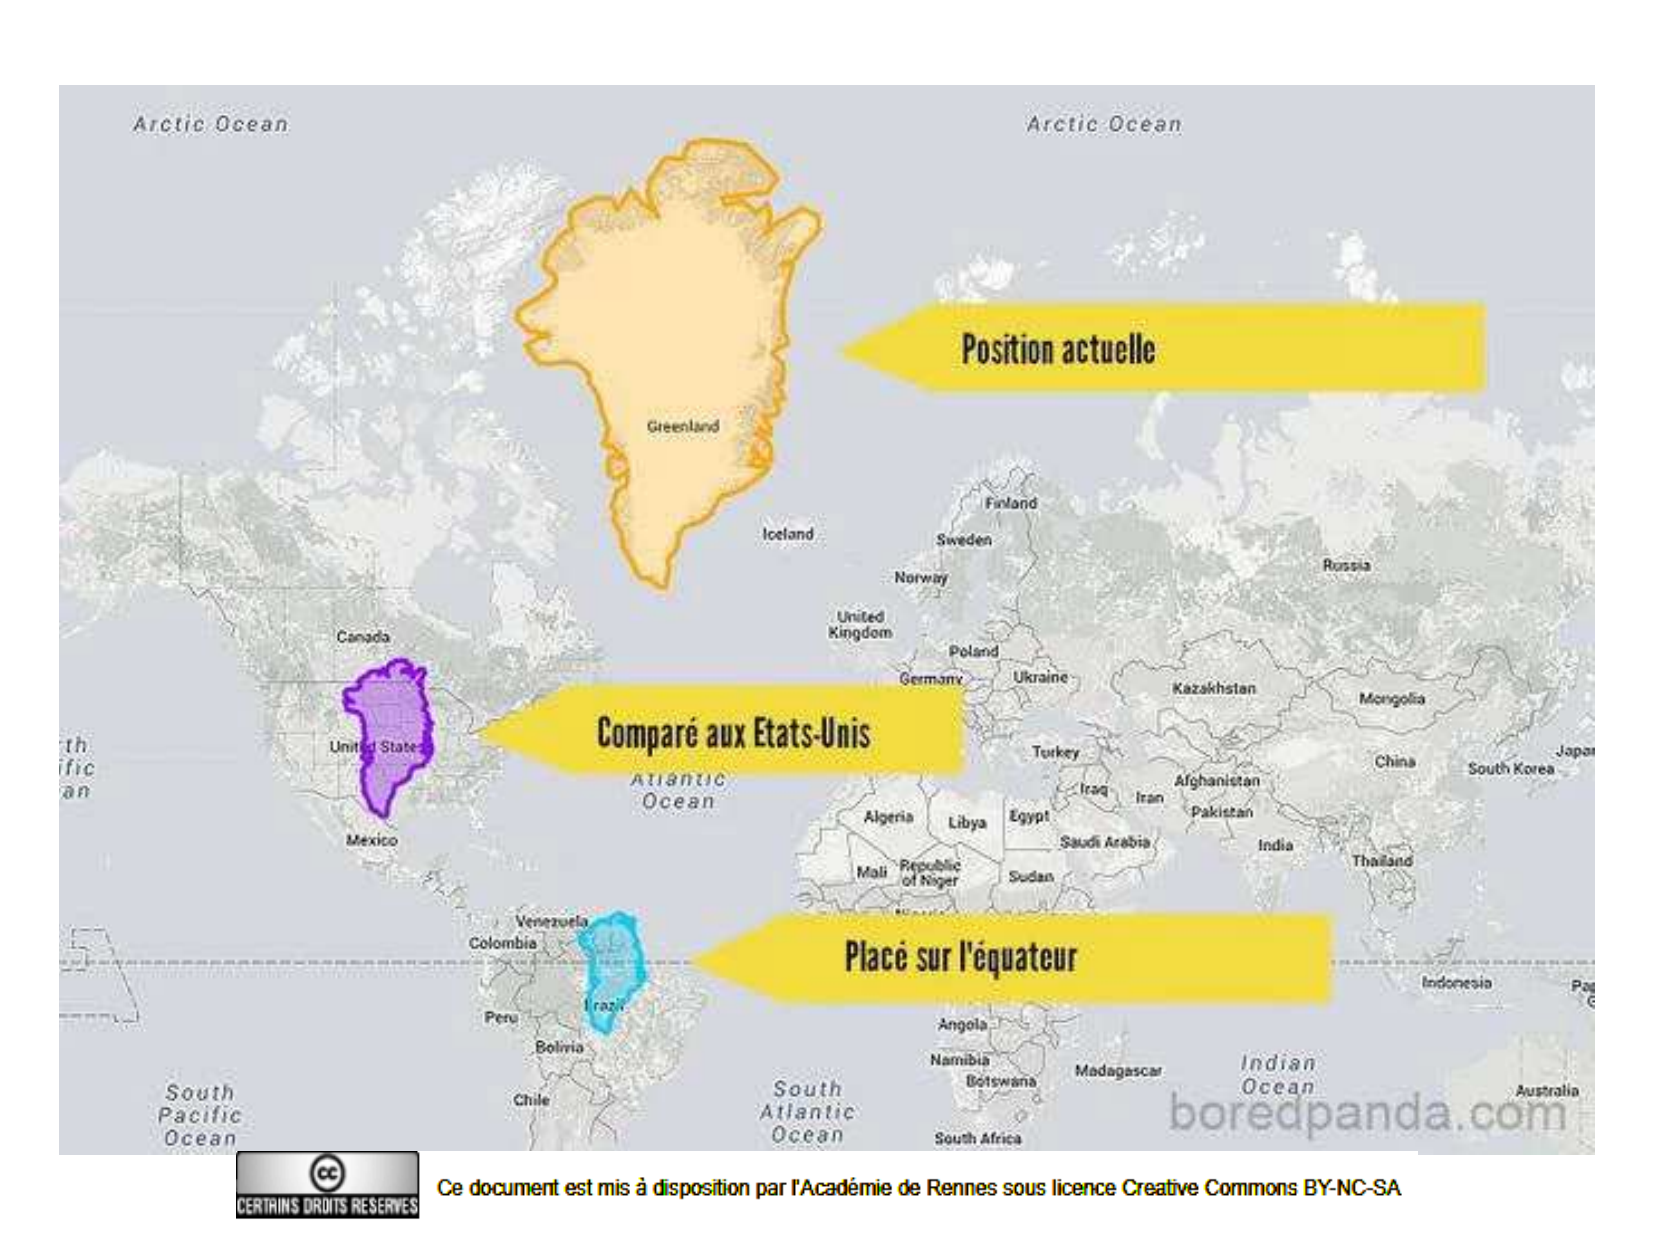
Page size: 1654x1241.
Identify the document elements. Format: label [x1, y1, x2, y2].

picture [59, 85, 1595, 1228]
